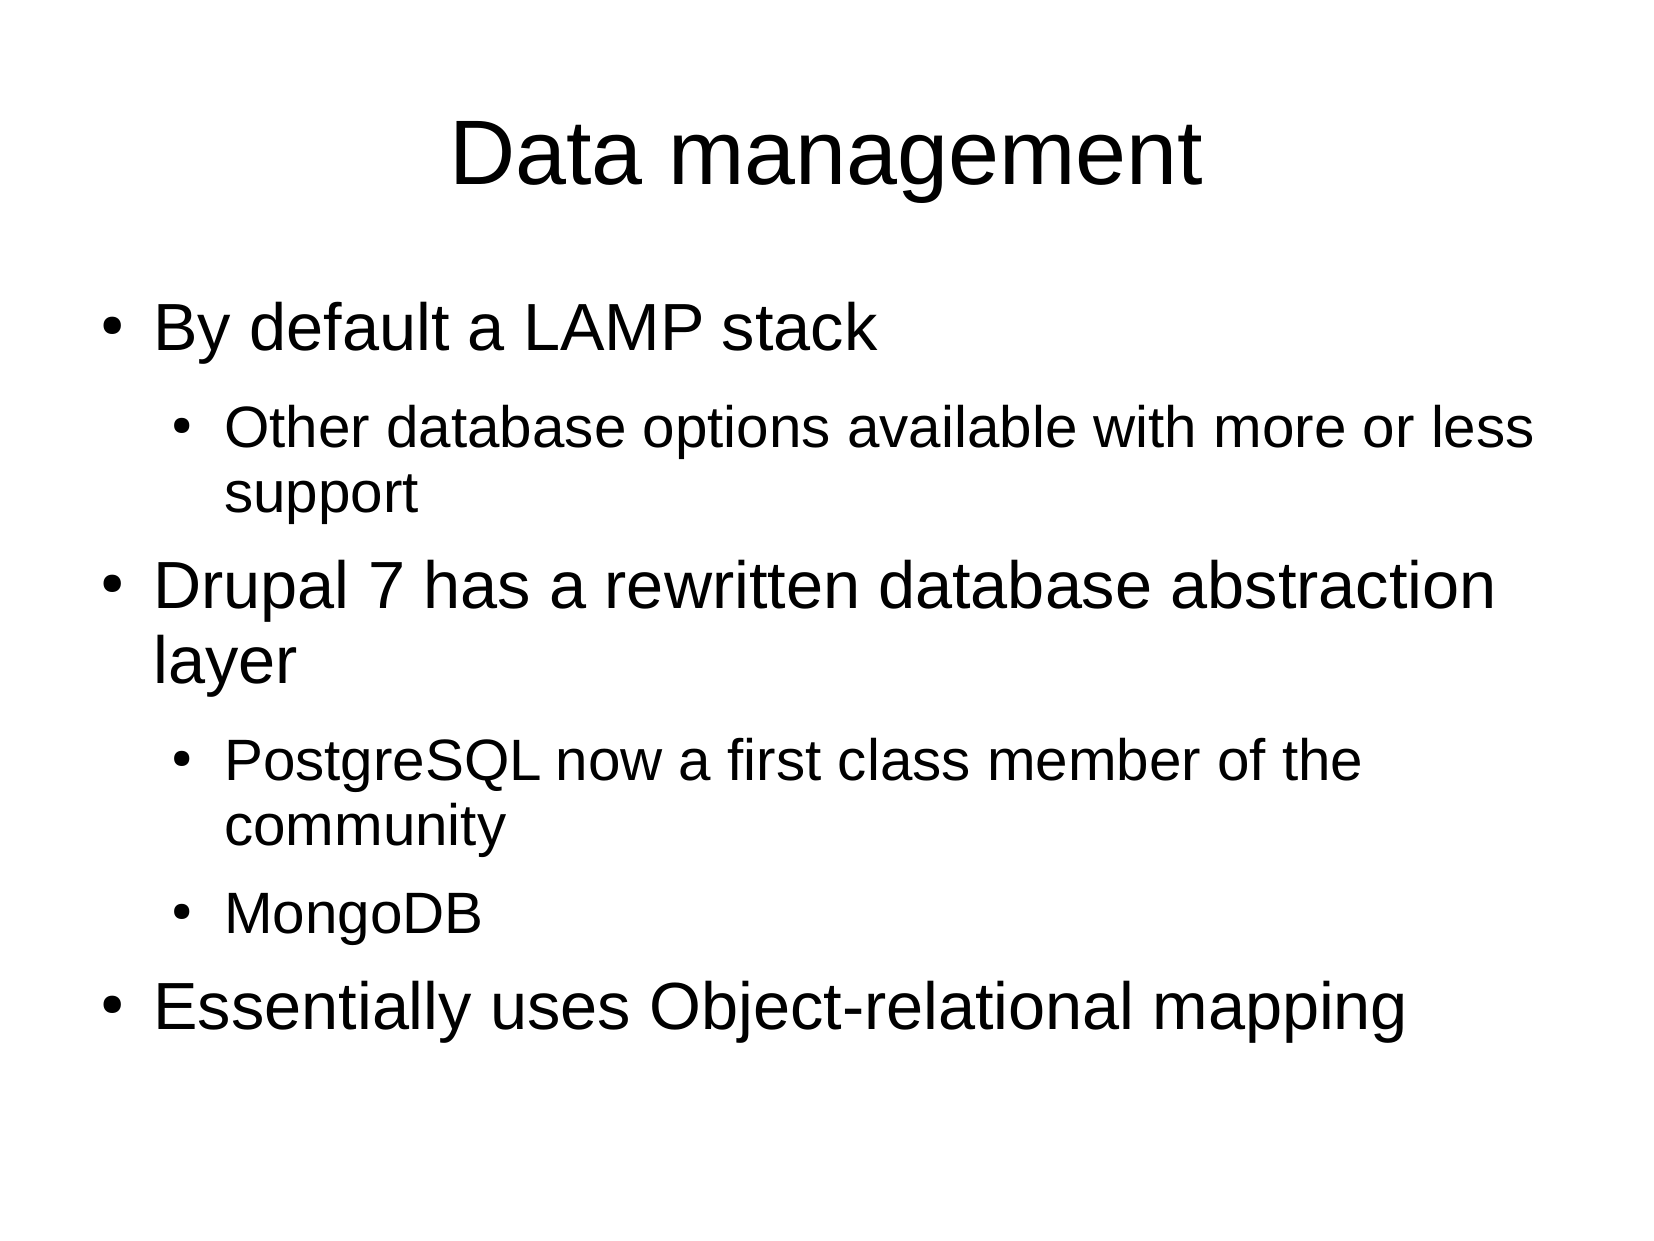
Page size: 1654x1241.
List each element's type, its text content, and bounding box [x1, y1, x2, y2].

list By default a LAMP stack Other database options available with more or less support Drupal 7 has a rewritten database abstraction layer PostgreSQL now a first class member of the community MongoDB Essentially uses Object-relational mapping [82, 290, 1571, 1109]
title Data management [82, 49, 1571, 257]
